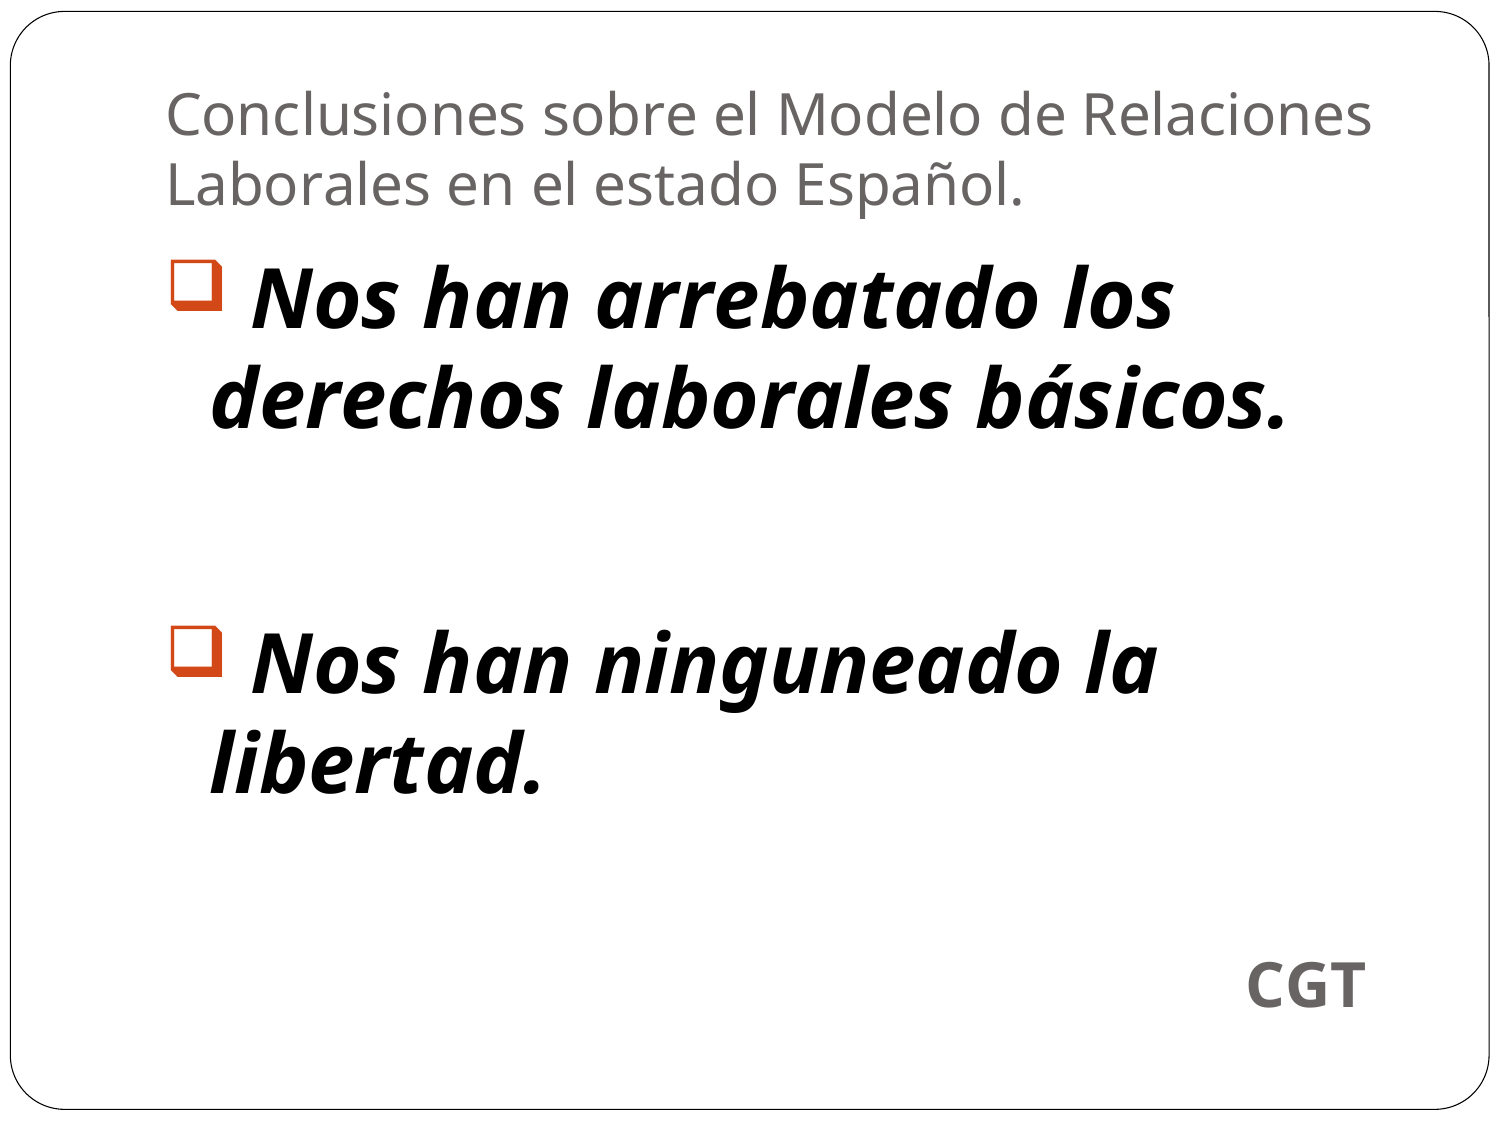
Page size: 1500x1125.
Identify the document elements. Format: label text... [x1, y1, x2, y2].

title Conclusiones sobre el Modelo de Relaciones Laborales en el estado Español. [150, 0, 1426, 233]
text_box CGT [1230, 937, 1500, 1028]
list Nos han arrebatado los derechos laborales básicos. Nos han ninguneado la libertad. [150, 237, 1426, 1031]
